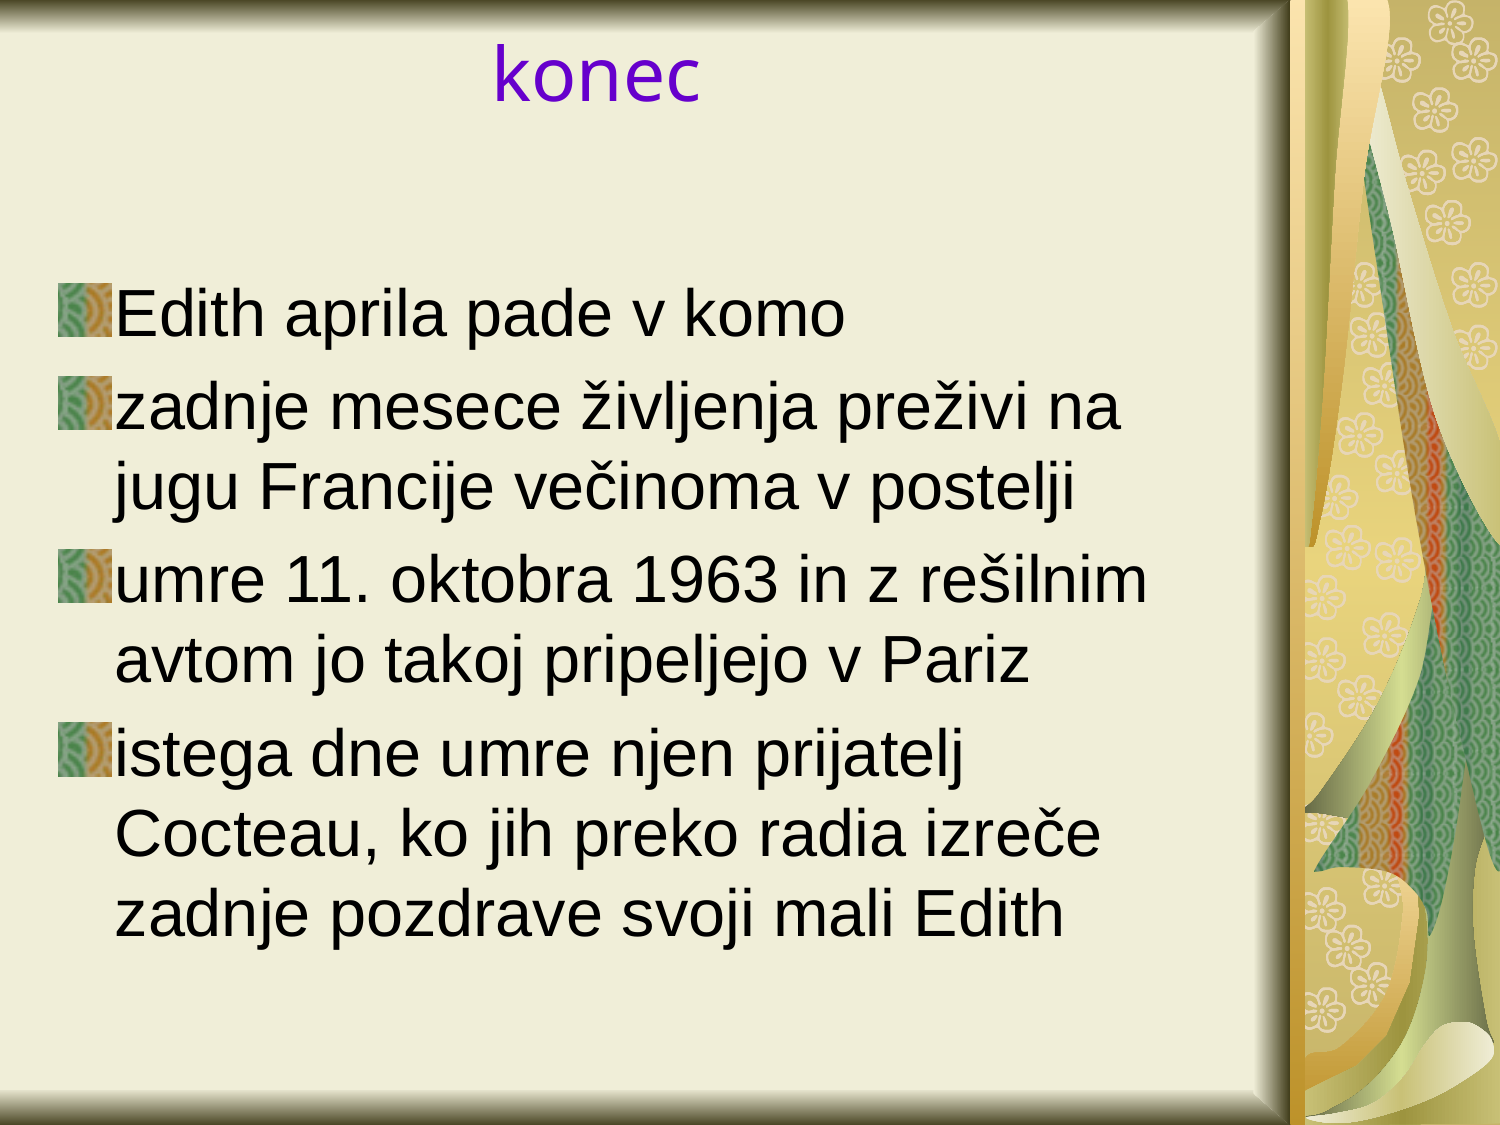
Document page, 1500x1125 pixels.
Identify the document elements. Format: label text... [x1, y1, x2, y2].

list Edith aprila pade v komo zadnje mesece življenja preživi na jugu Francije večinoma v postelji umre 11. oktobra 1963 in z rešilnim avtom jo takoj pripeljejo v Pariz istega dne umre njen prijatelj Cocteau, ko jih preko radia izreče zadnje pozdrave svoji mali Edith [43, 262, 1255, 1000]
text_box konec [265, 18, 928, 242]
picture [1314, 144, 1500, 936]
